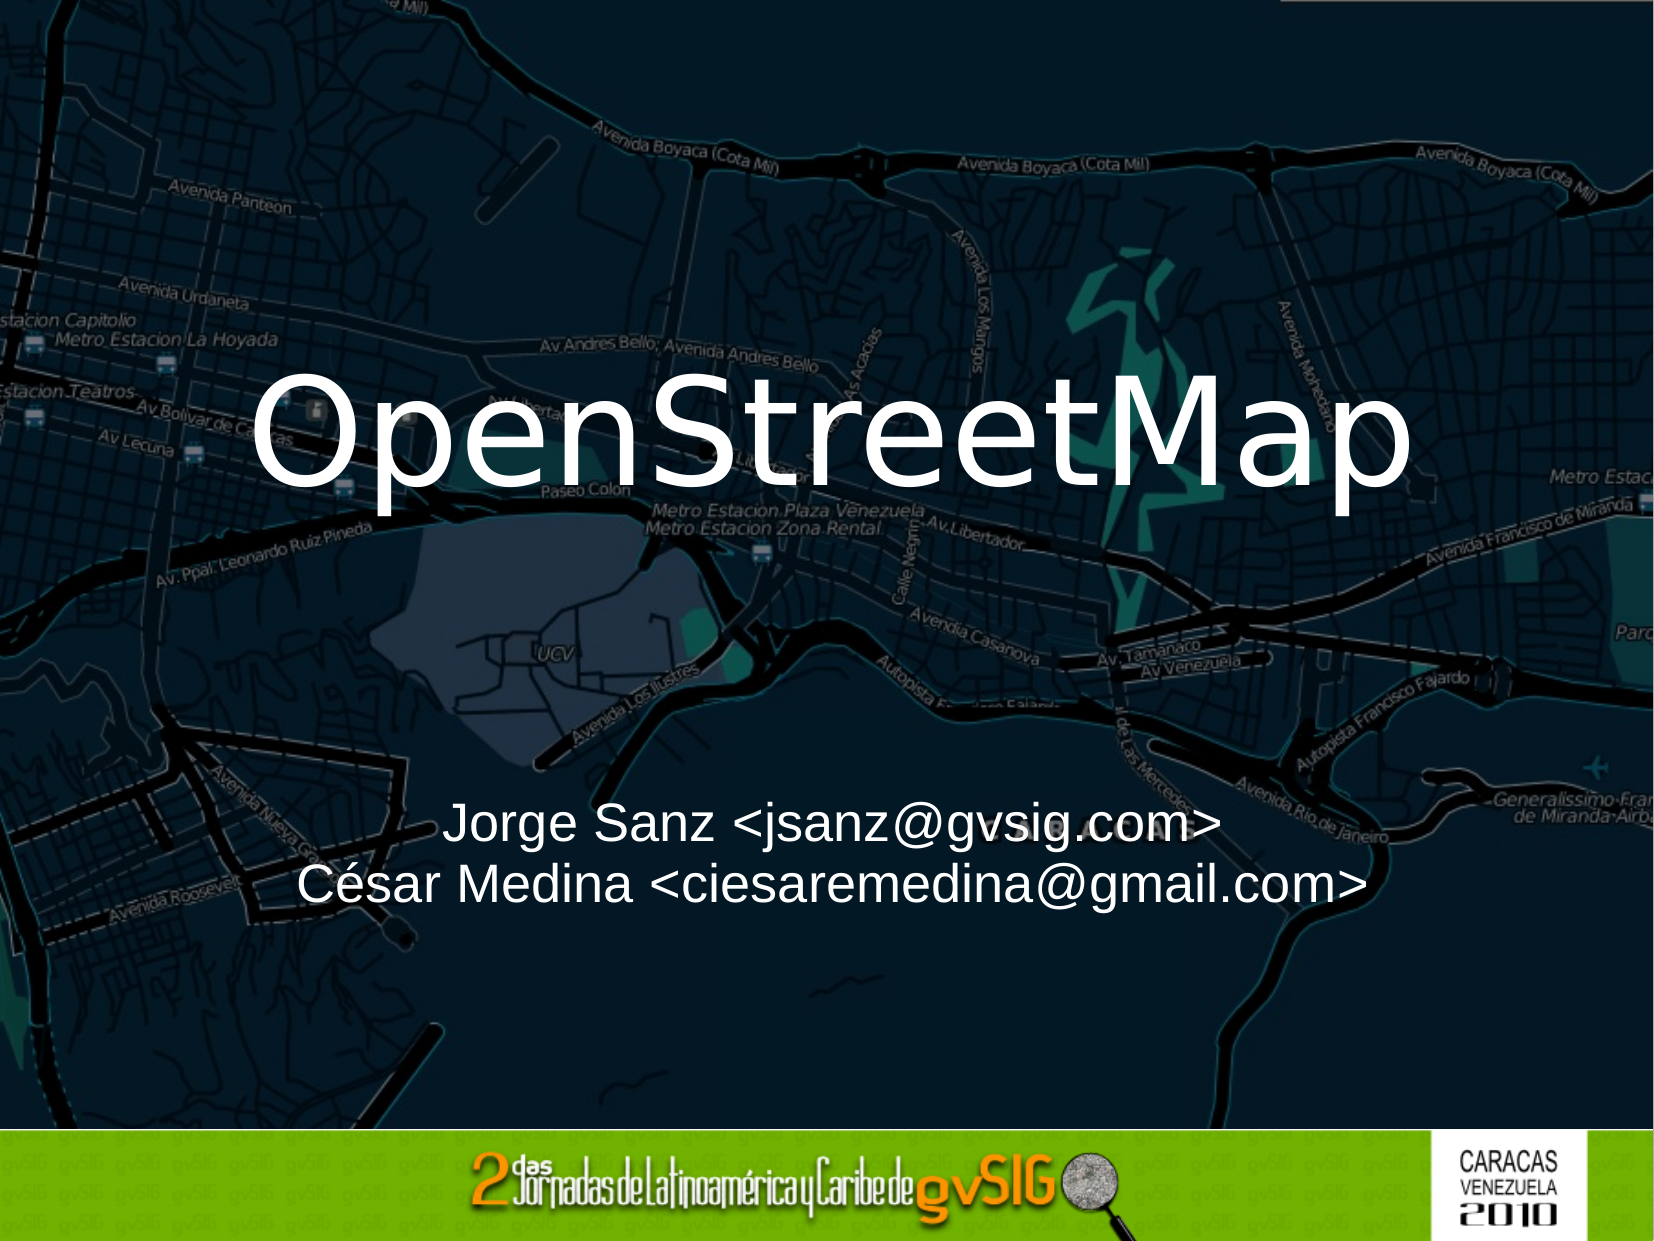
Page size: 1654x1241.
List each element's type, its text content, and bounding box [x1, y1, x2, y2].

subtitle Jorge Sanz <jsanz@gvsig.com> César Medina <ciesaremedina@gmail.com> [88, 761, 1577, 945]
title OpenStreetMap [88, 330, 1577, 538]
picture [0, 0, 1653, 1241]
